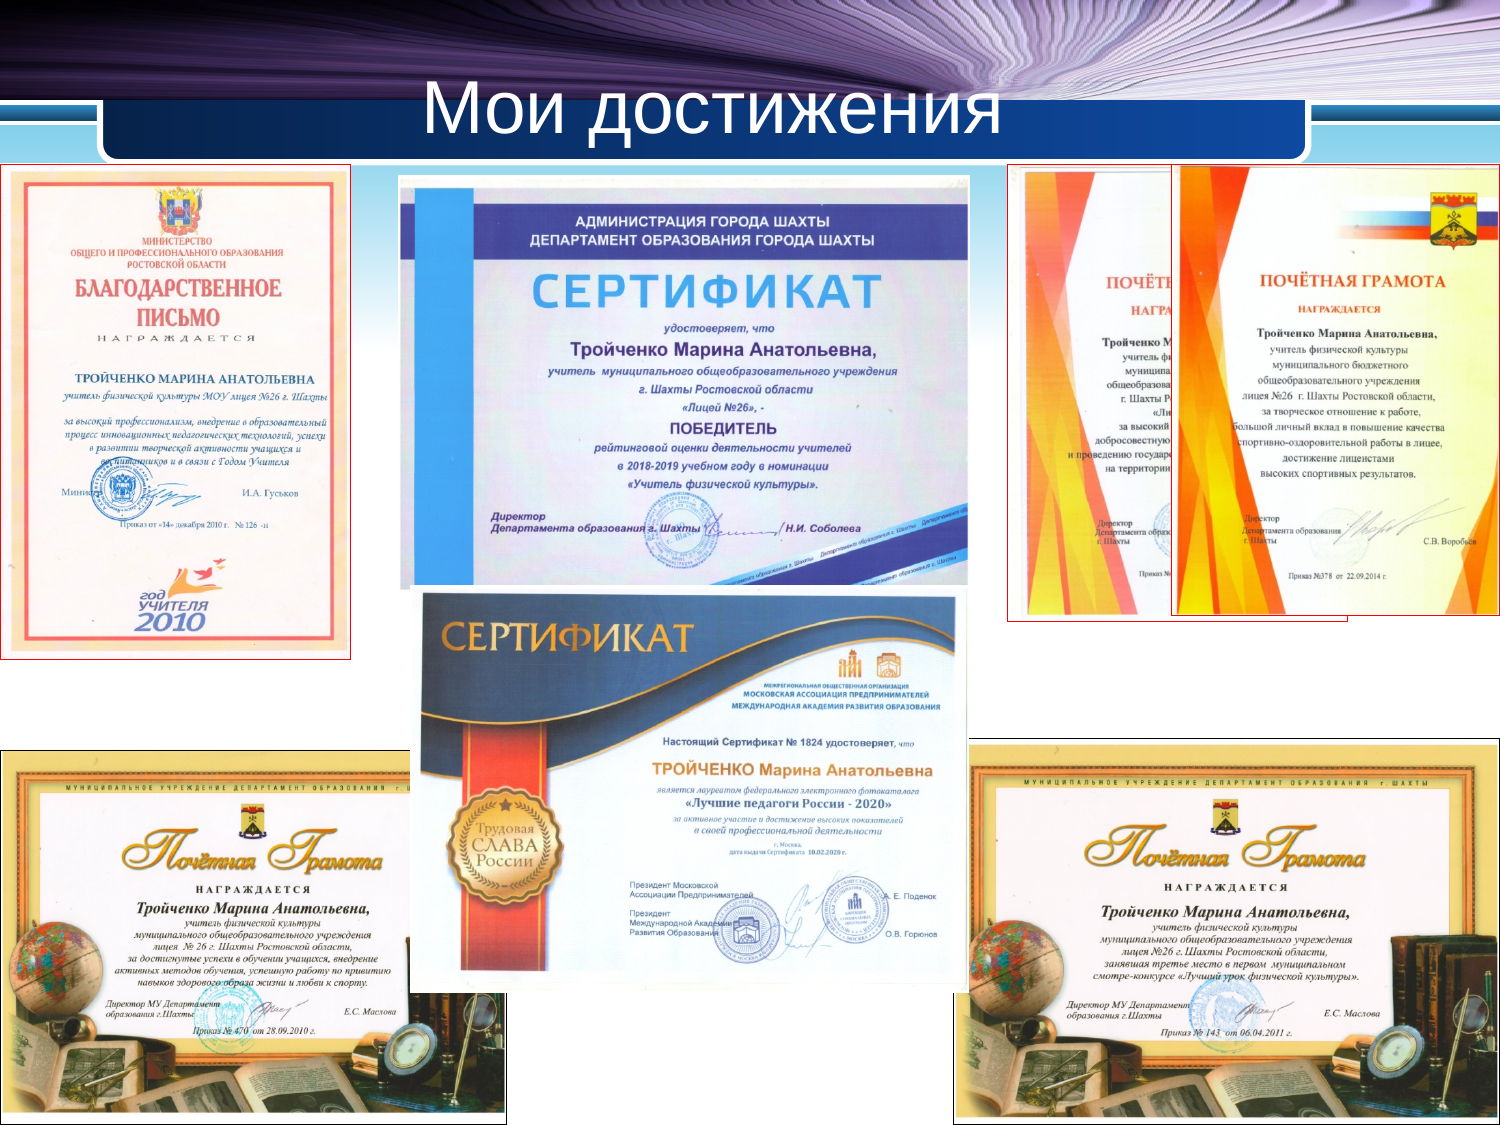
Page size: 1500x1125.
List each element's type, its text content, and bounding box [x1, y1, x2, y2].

picture [1007, 163, 1500, 622]
picture [0, 163, 351, 660]
picture [0, 0, 1500, 100]
picture [0, 175, 1500, 1125]
title Мои достижения [137, 61, 1288, 154]
